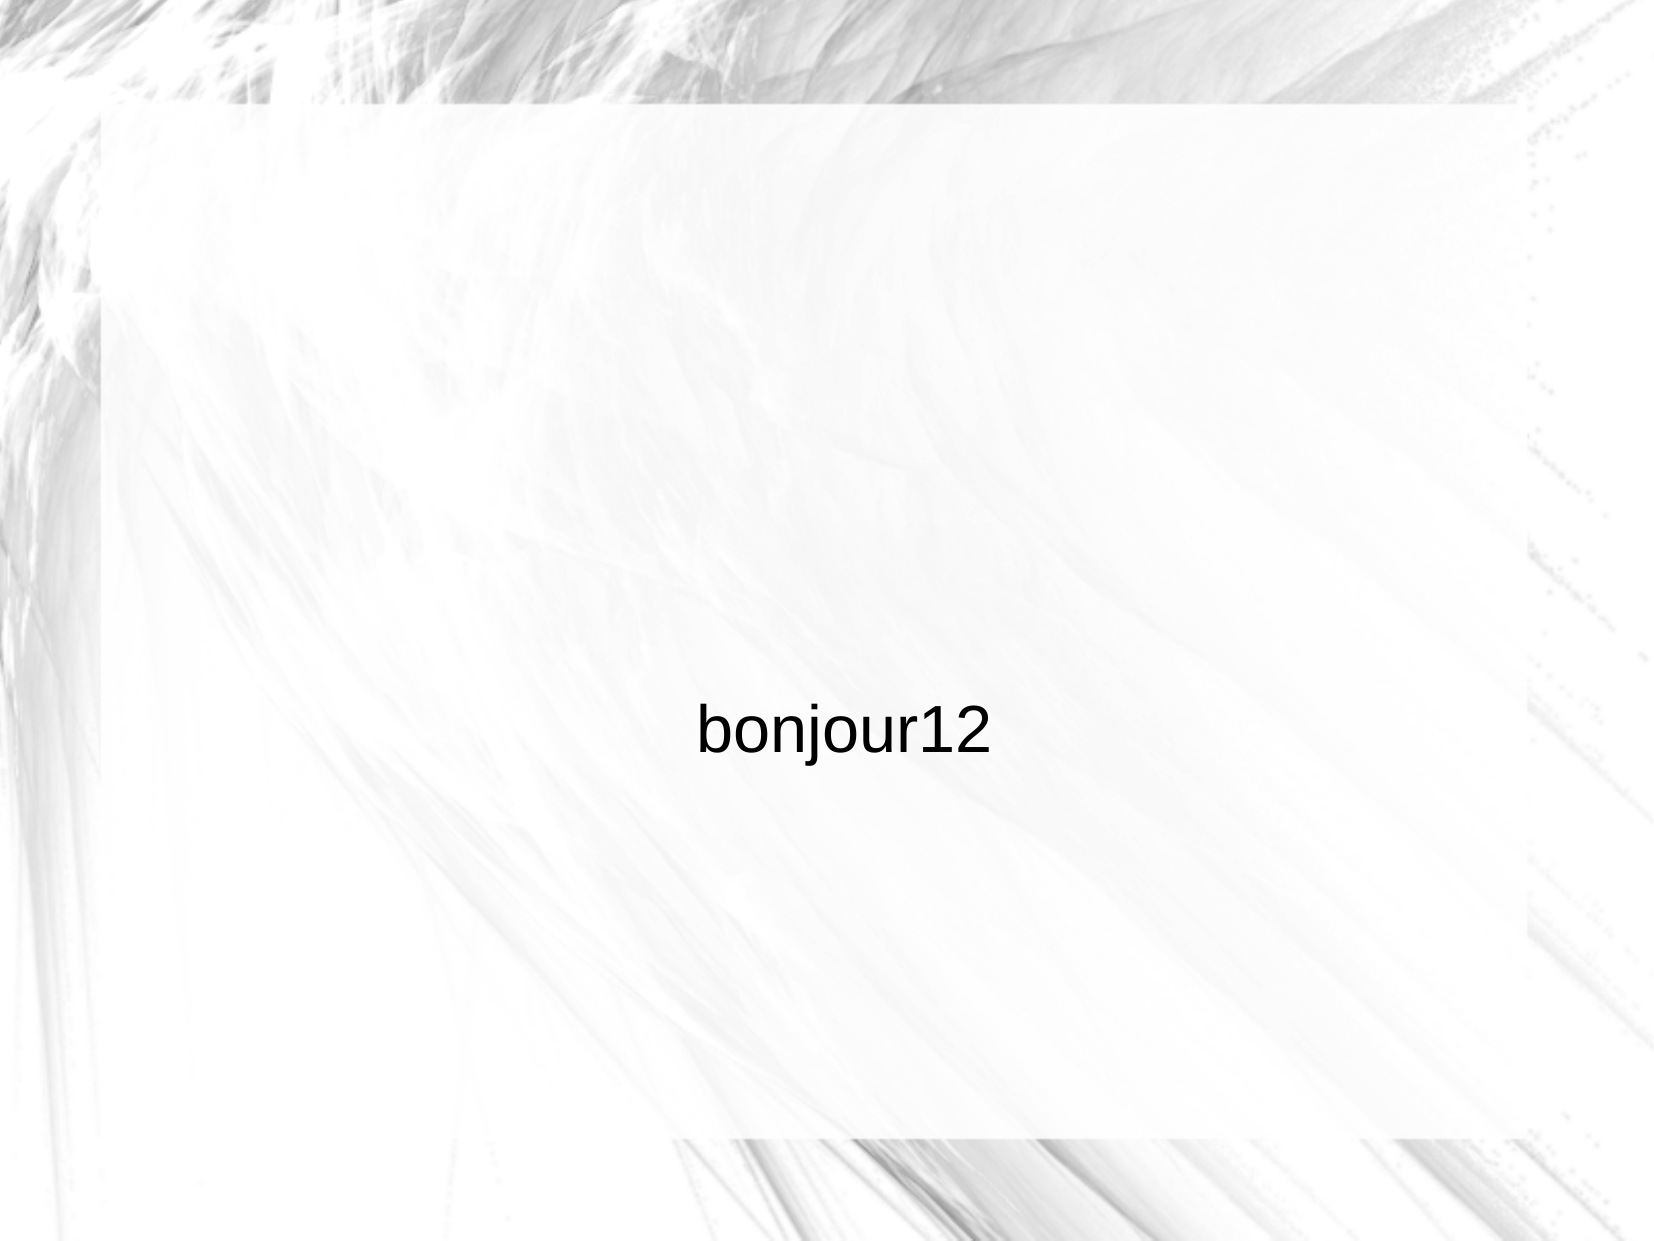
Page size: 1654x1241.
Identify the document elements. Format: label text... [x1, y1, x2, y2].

subtitle bonjour12 [118, 319, 1571, 1139]
picture [0, 0, 1654, 1241]
